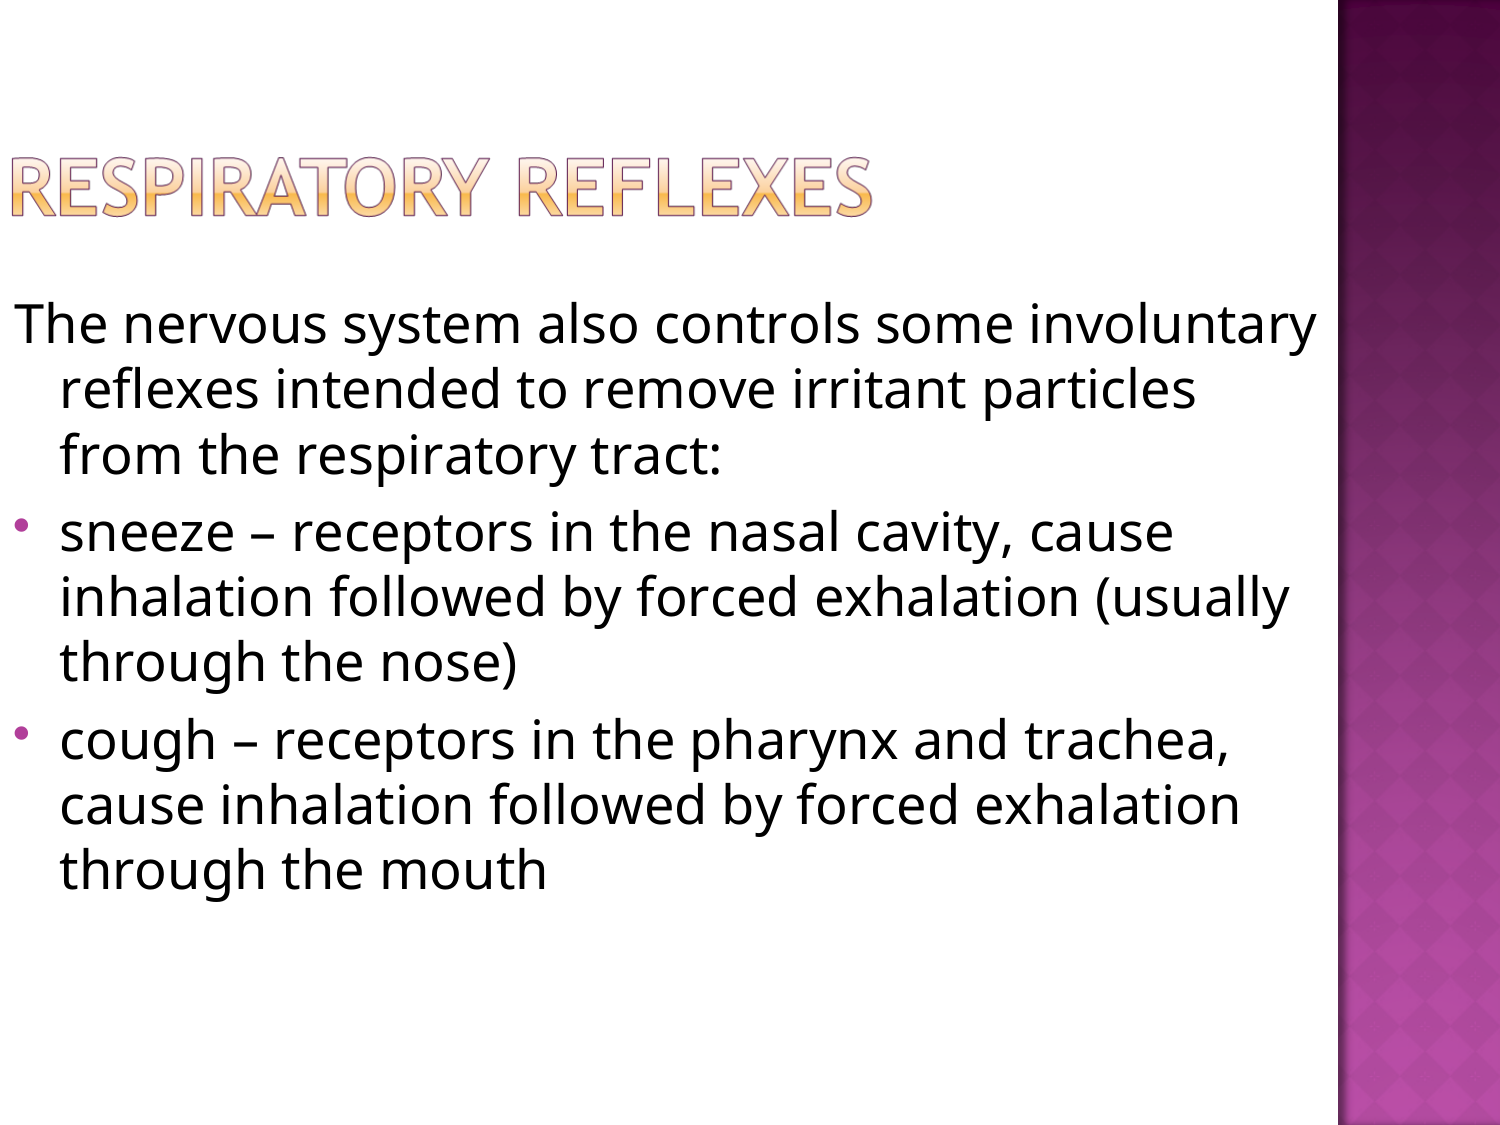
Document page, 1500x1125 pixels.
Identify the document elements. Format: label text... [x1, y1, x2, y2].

picture [1337, 0, 1500, 1125]
text_box [0, 18, 1240, 235]
list The nervous system also controls some involuntary reflexes intended to remove irritant particles from the respiratory tract: sneeze – receptors in the nasal cavity, cause inhalation followed by forced exhalation (usually through the nose) cough – receptors in the pharynx and trachea, cause inhalation followed by forced exhalation through the mouth [0, 281, 1351, 1079]
